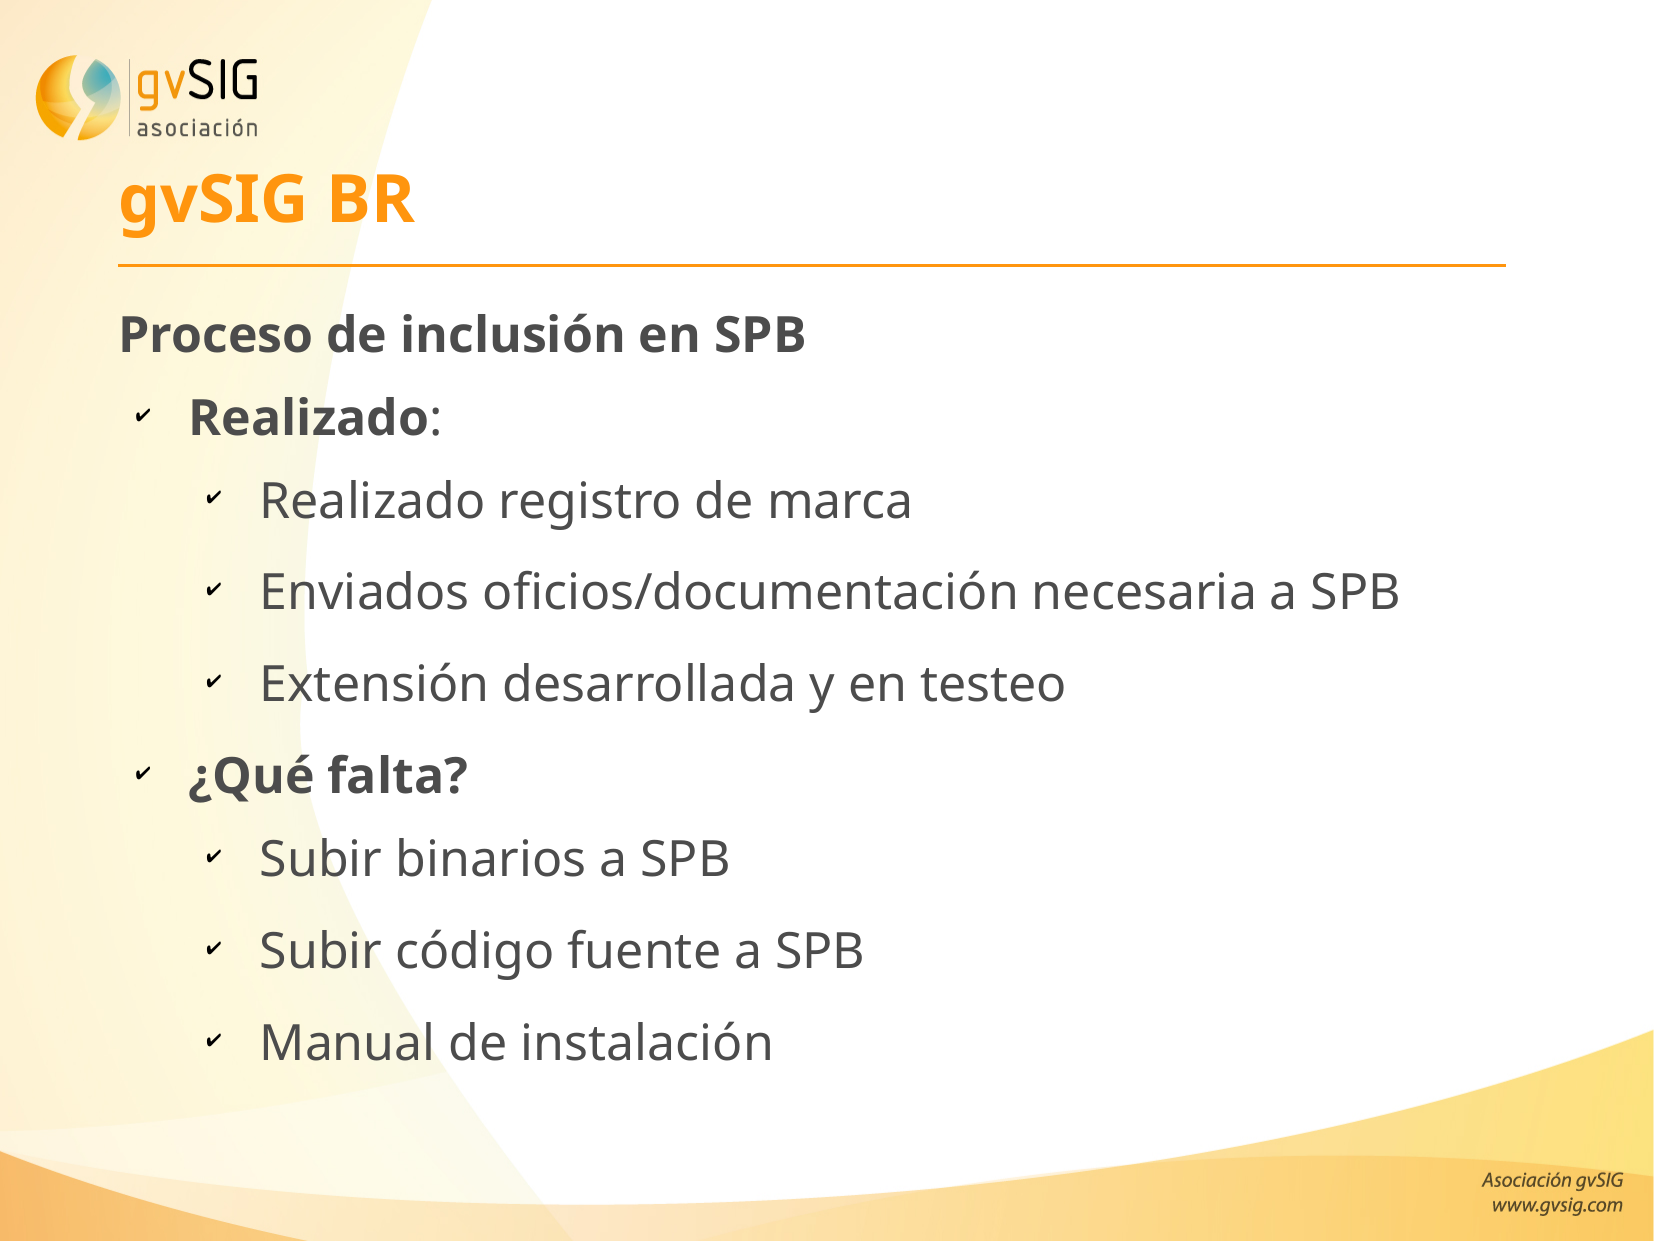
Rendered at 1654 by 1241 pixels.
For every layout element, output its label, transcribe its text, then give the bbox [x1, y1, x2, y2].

picture [0, 0, 1654, 1241]
list Proceso de inclusión en SPB Realizado: Realizado registro de marca Enviados oficios/documentación necesaria a SPB Extensión desarrollada y en testeo ¿Qué falta? Subir binarios a SPB Subir código fuente a SPB Manual de instalación [118, 298, 1595, 988]
title gvSIG BR [118, 147, 1607, 246]
